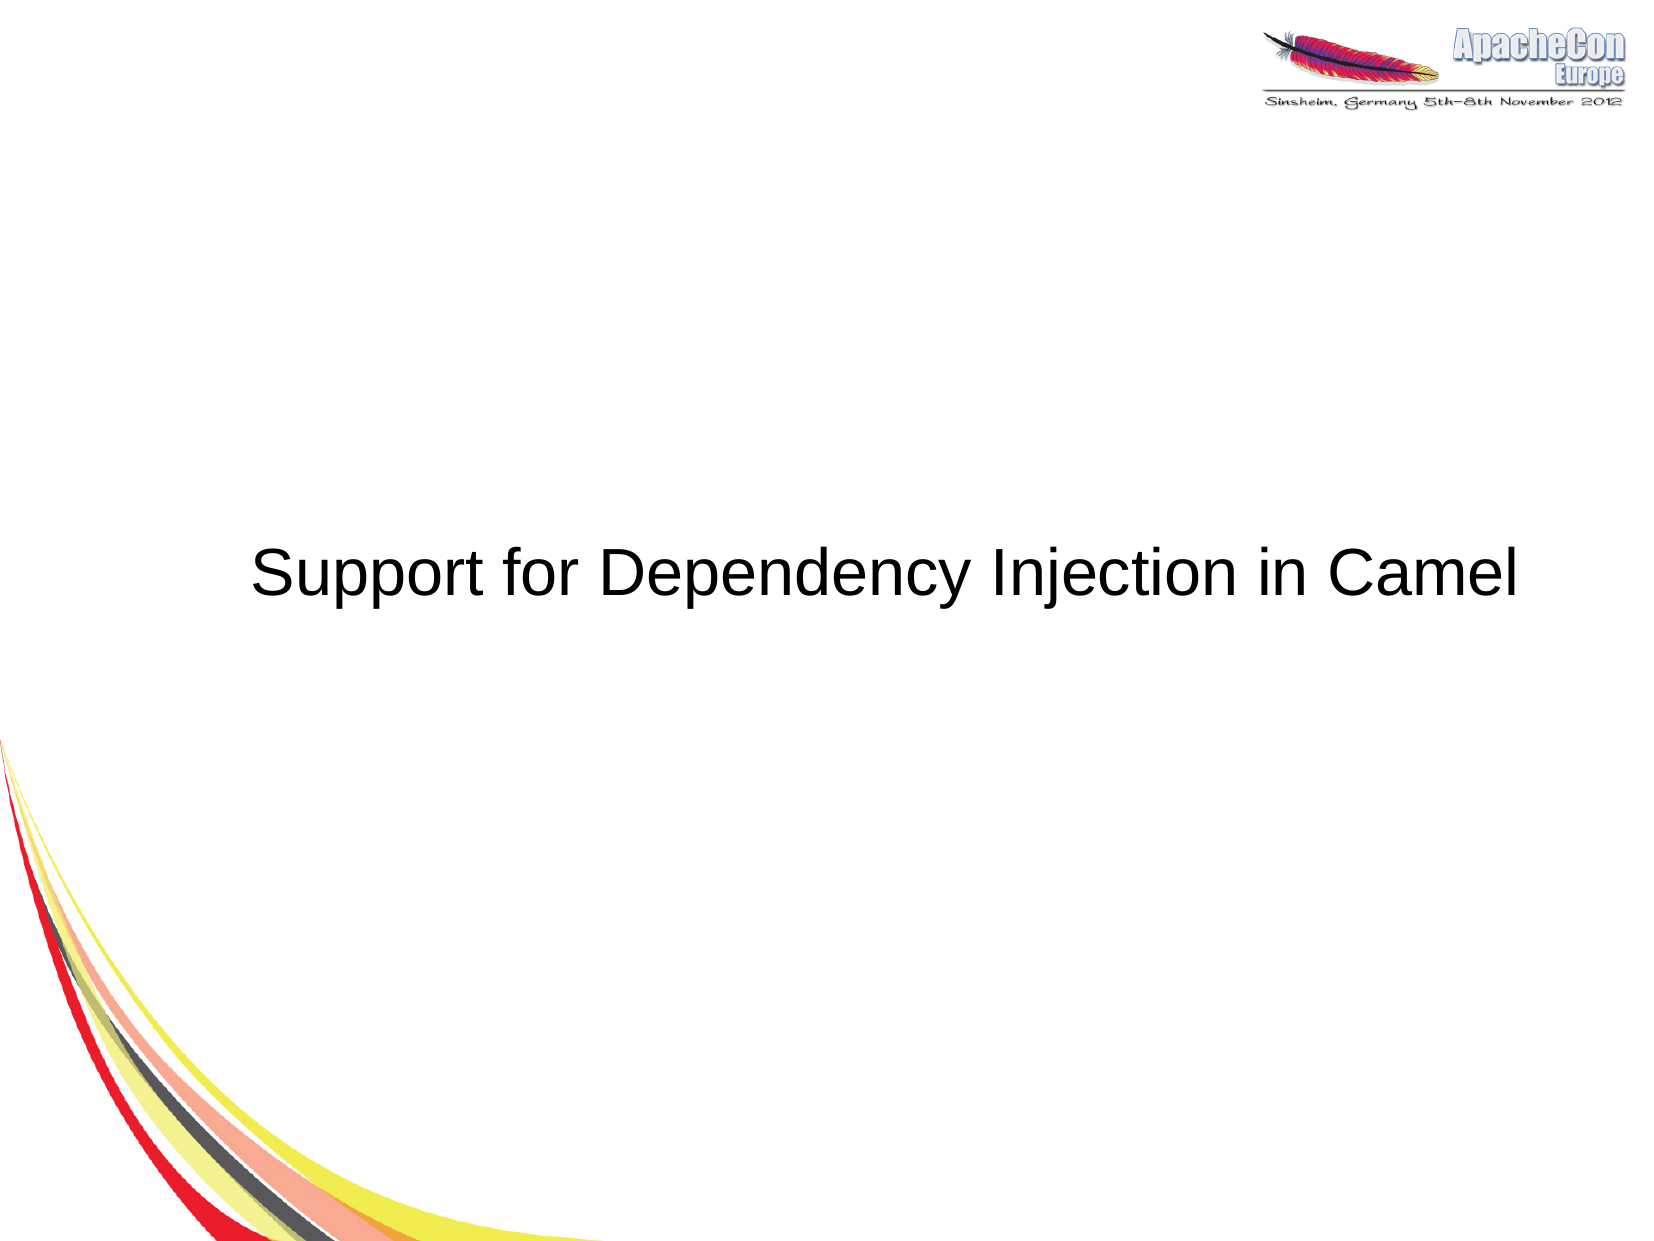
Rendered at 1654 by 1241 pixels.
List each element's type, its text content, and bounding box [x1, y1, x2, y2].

picture [0, 0, 1654, 1241]
subtitle Support for Dependency Injection in Camel [177, 141, 1536, 1004]
